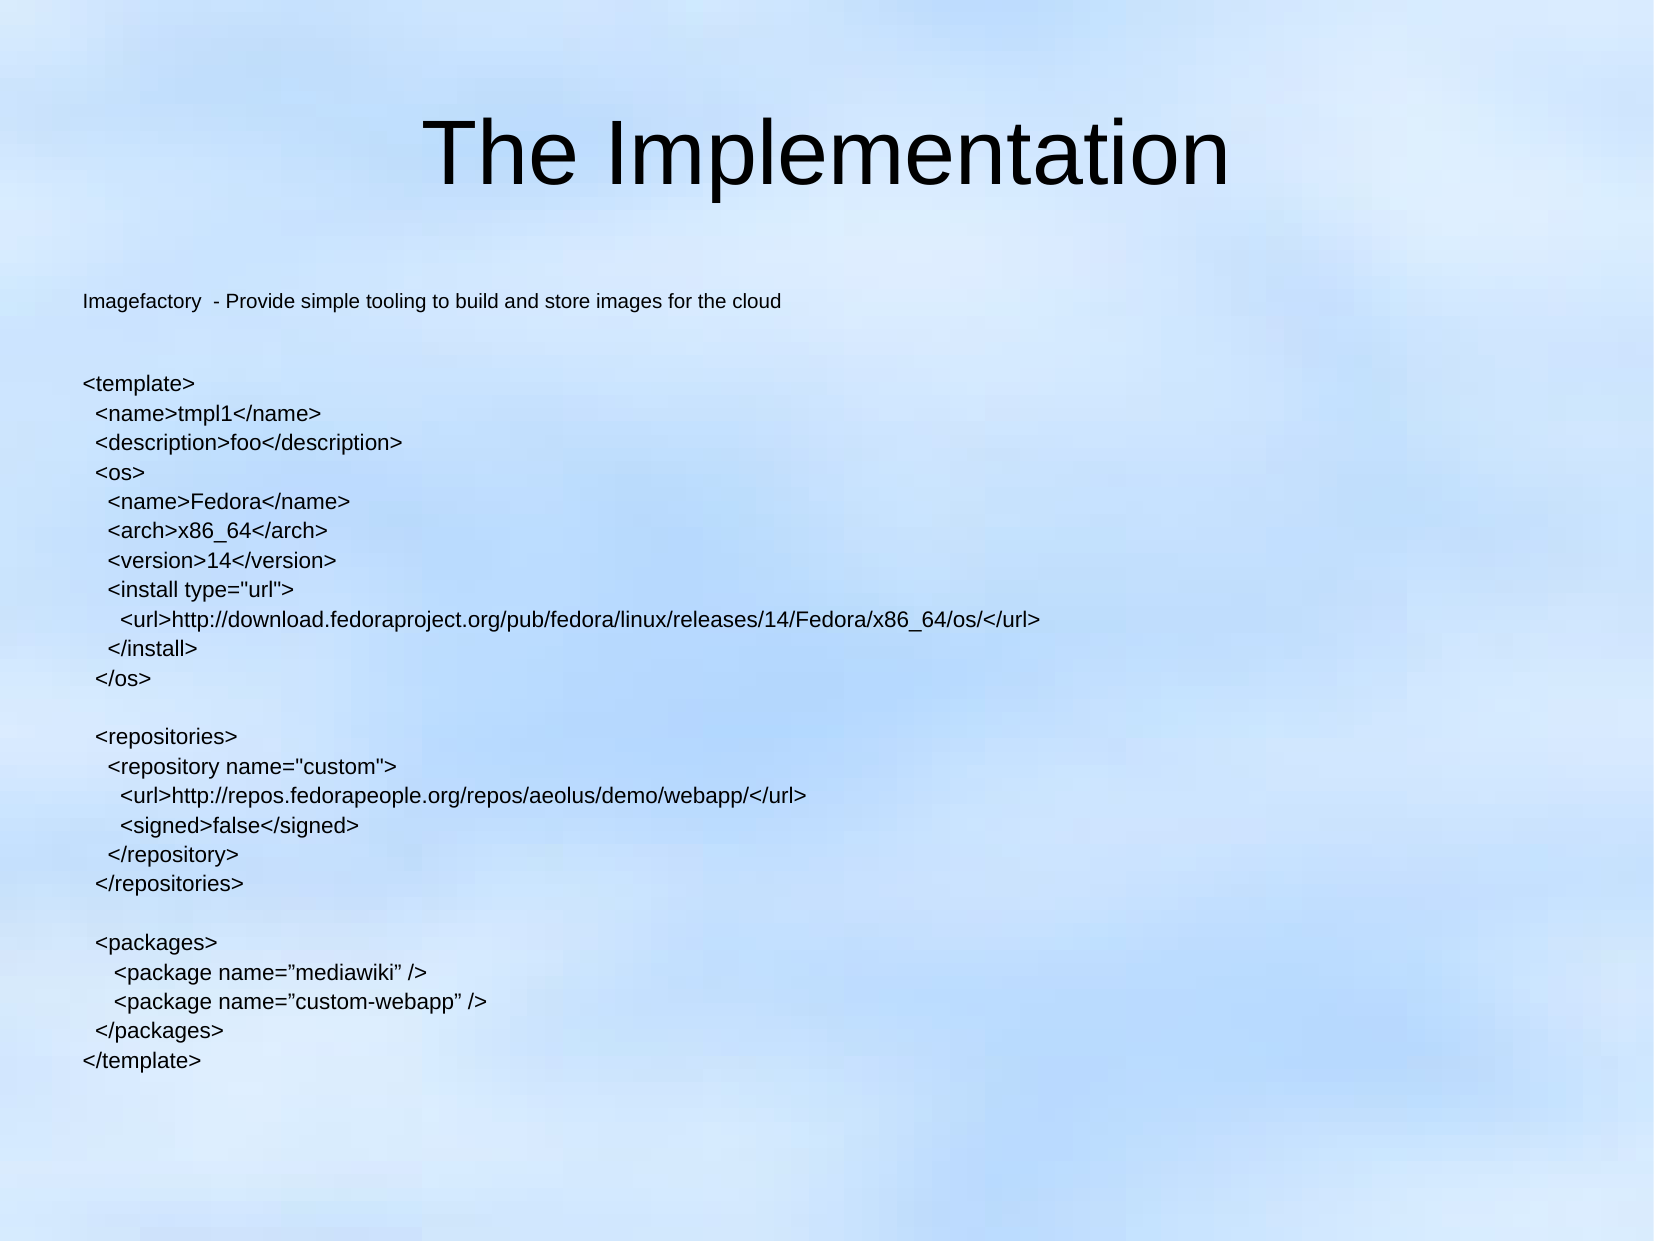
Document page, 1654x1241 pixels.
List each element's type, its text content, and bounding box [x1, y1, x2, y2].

picture [0, 0, 1654, 1241]
title The Implementation [82, 49, 1571, 257]
list Imagefactory - Provide simple tooling to build and store images for the cloud <template> <name>tmpl1</name> <description>foo</description> <os> <name>Fedora</name> <arch>x86_64</arch> <version>14</version> <install type="url"> <url>http://download.fedoraproject.org/pub/fedora/linux/releases/14/Fedora/x86_64/os/</url> </install> </os> <repositories> <repository name="custom"> <url>http://repos.fedorapeople.org/repos/aeolus/demo/webapp/</url> <signed>false</signed> </repository> </repositories> <packages> <package name=”mediawiki” /> <package name=”custom-webapp” /> </packages> </template> [82, 290, 1571, 1109]
